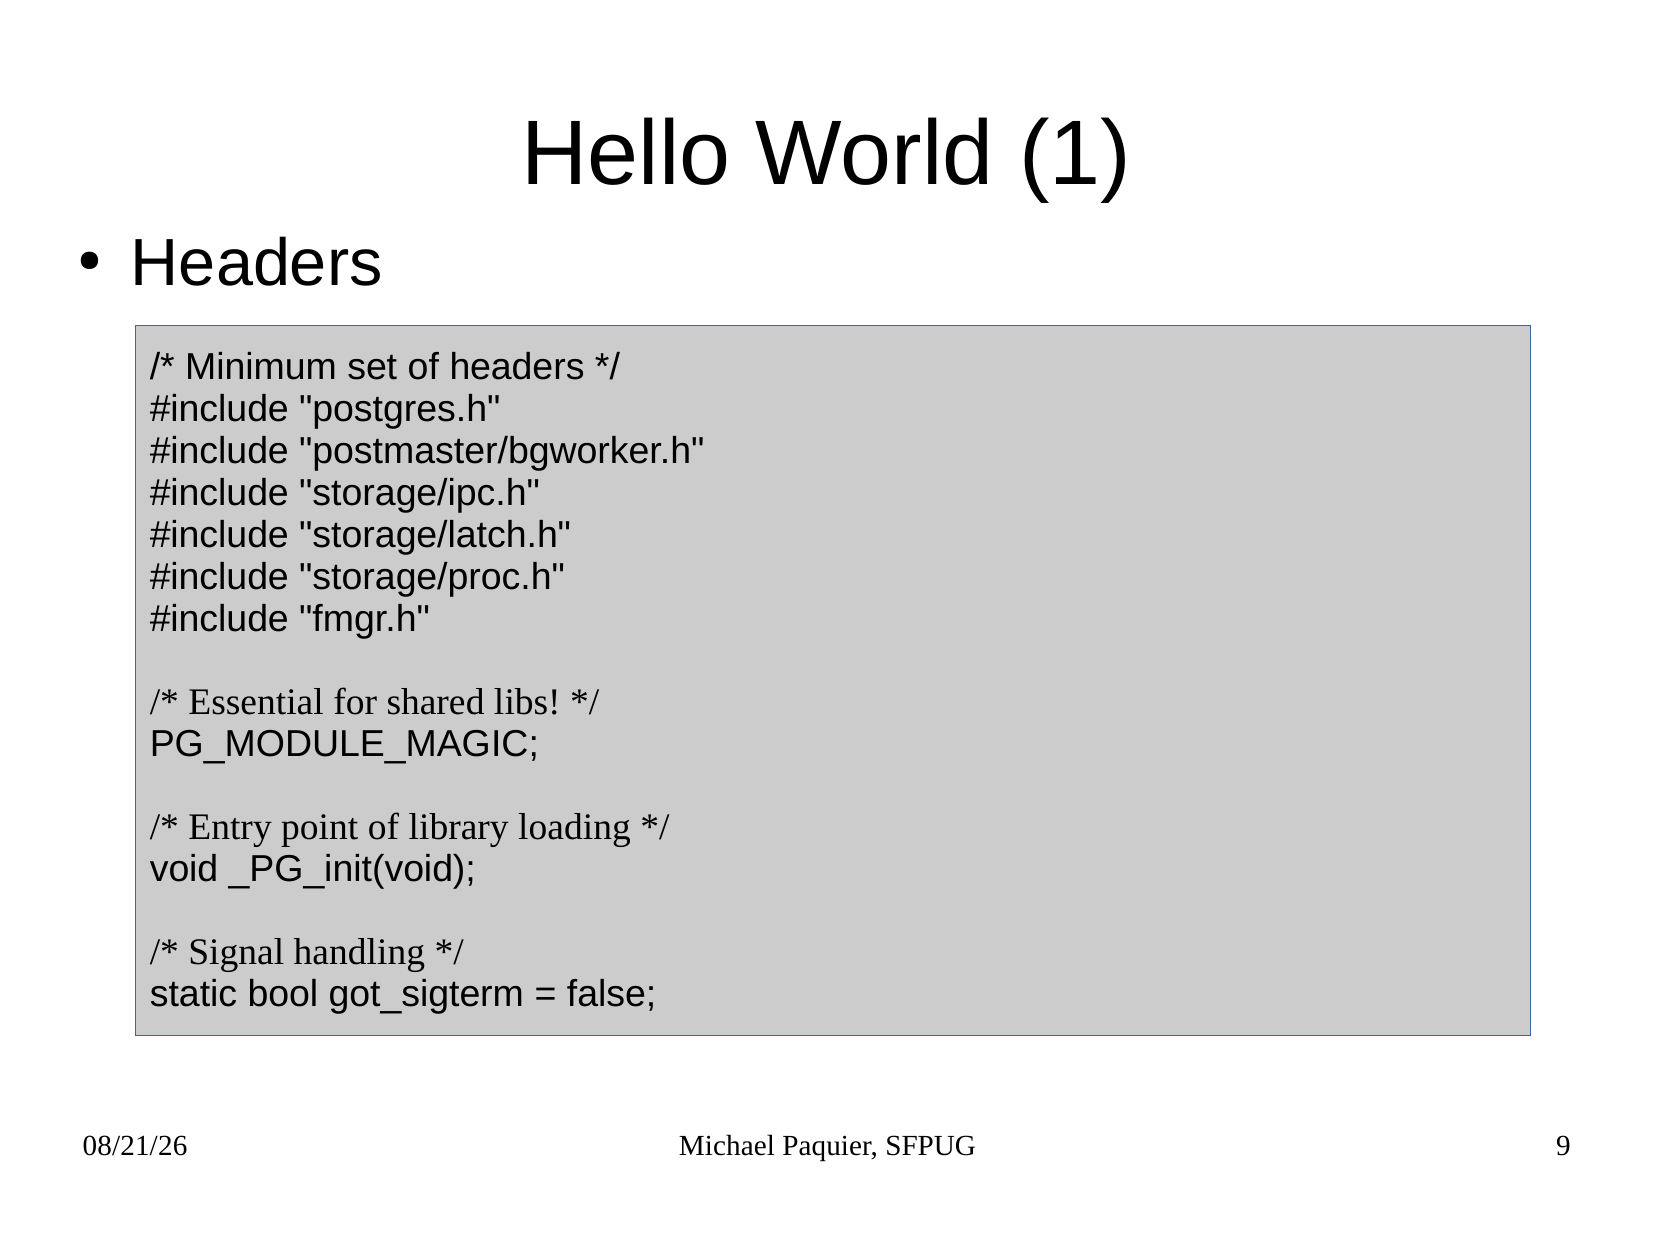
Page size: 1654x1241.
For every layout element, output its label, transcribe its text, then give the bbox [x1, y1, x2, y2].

list Headers [60, 225, 1516, 316]
title Hello World (1) [82, 49, 1571, 257]
text_box /* Minimum set of headers */ #include "postgres.h" #include "postmaster/bgworker.h" #include "storage/ipc.h" #include "storage/latch.h" #include "storage/proc.h" #include "fmgr.h" /* Essential for shared libs! */ PG_MODULE_MAGIC; /* Entry point of library loading */ void _PG_init(void); /* Signal handling */ static bool got_sigterm = false; [135, 325, 1531, 1036]
